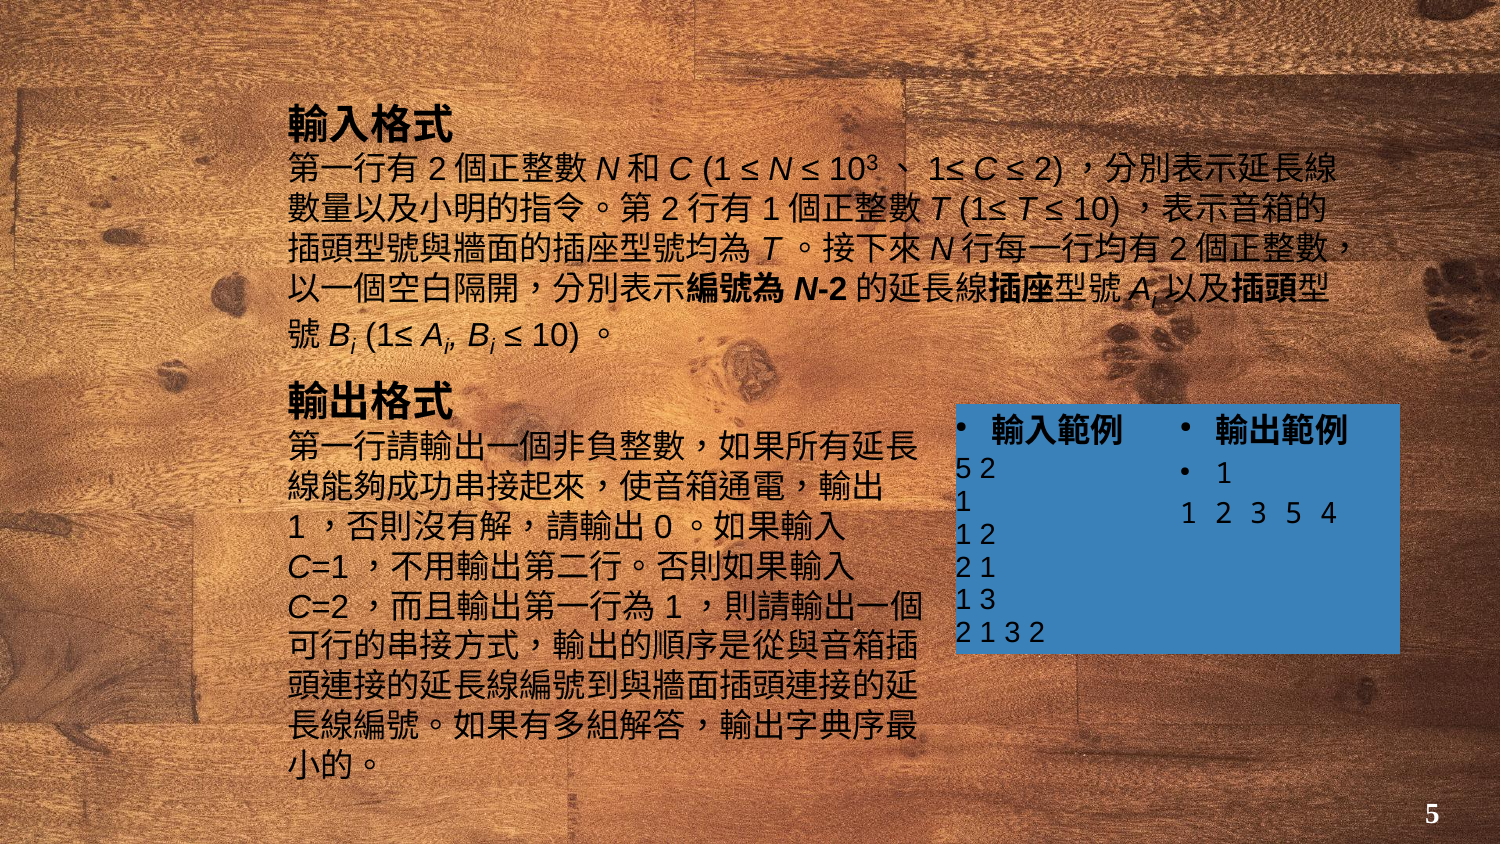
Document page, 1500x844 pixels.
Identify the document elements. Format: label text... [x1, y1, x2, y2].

table_header 輸出範例 1 1 2 3 5 4 [1180, 404, 1400, 654]
slide_number 5 [1410, 779, 1500, 844]
text_box 輸入格式 第一行有2個正整數N和C (1 ≤ N ≤ 103、1≤ C ≤ 2)，分別表示延長線數量以及小明的指令。第2行有1個正整數T (1≤ T ≤ 10)，表示音箱的插頭型號與牆面的插座型號均為T。接下來N行每一行均有2個正整數，以一個空白隔開，分別表示編號為N-2的延長線插座型號Ai以及插頭型號Bi (1≤ Ai, Bi ≤ 10)。 [272, 65, 1362, 367]
text_box 輸出格式 第一行請輸出一個非負整數，如果所有延長線能夠成功串接起來，使音箱通電，輸出1，否則沒有解，請輸出0。如果輸入C=1，不用輸出第二行。否則如果輸入C=2，而且輸出第一行為1，則請輸出一個可行的串接方式，輸出的順序是從與音箱插頭連接的延長線編號到與牆面插頭連接的延長線編號。如果有多組解答，輸出字典序最小的。 [272, 343, 961, 792]
table_header 輸入範例 5 2 1 1 2 2 1 1 3 2 1 3 2 [956, 404, 1180, 654]
